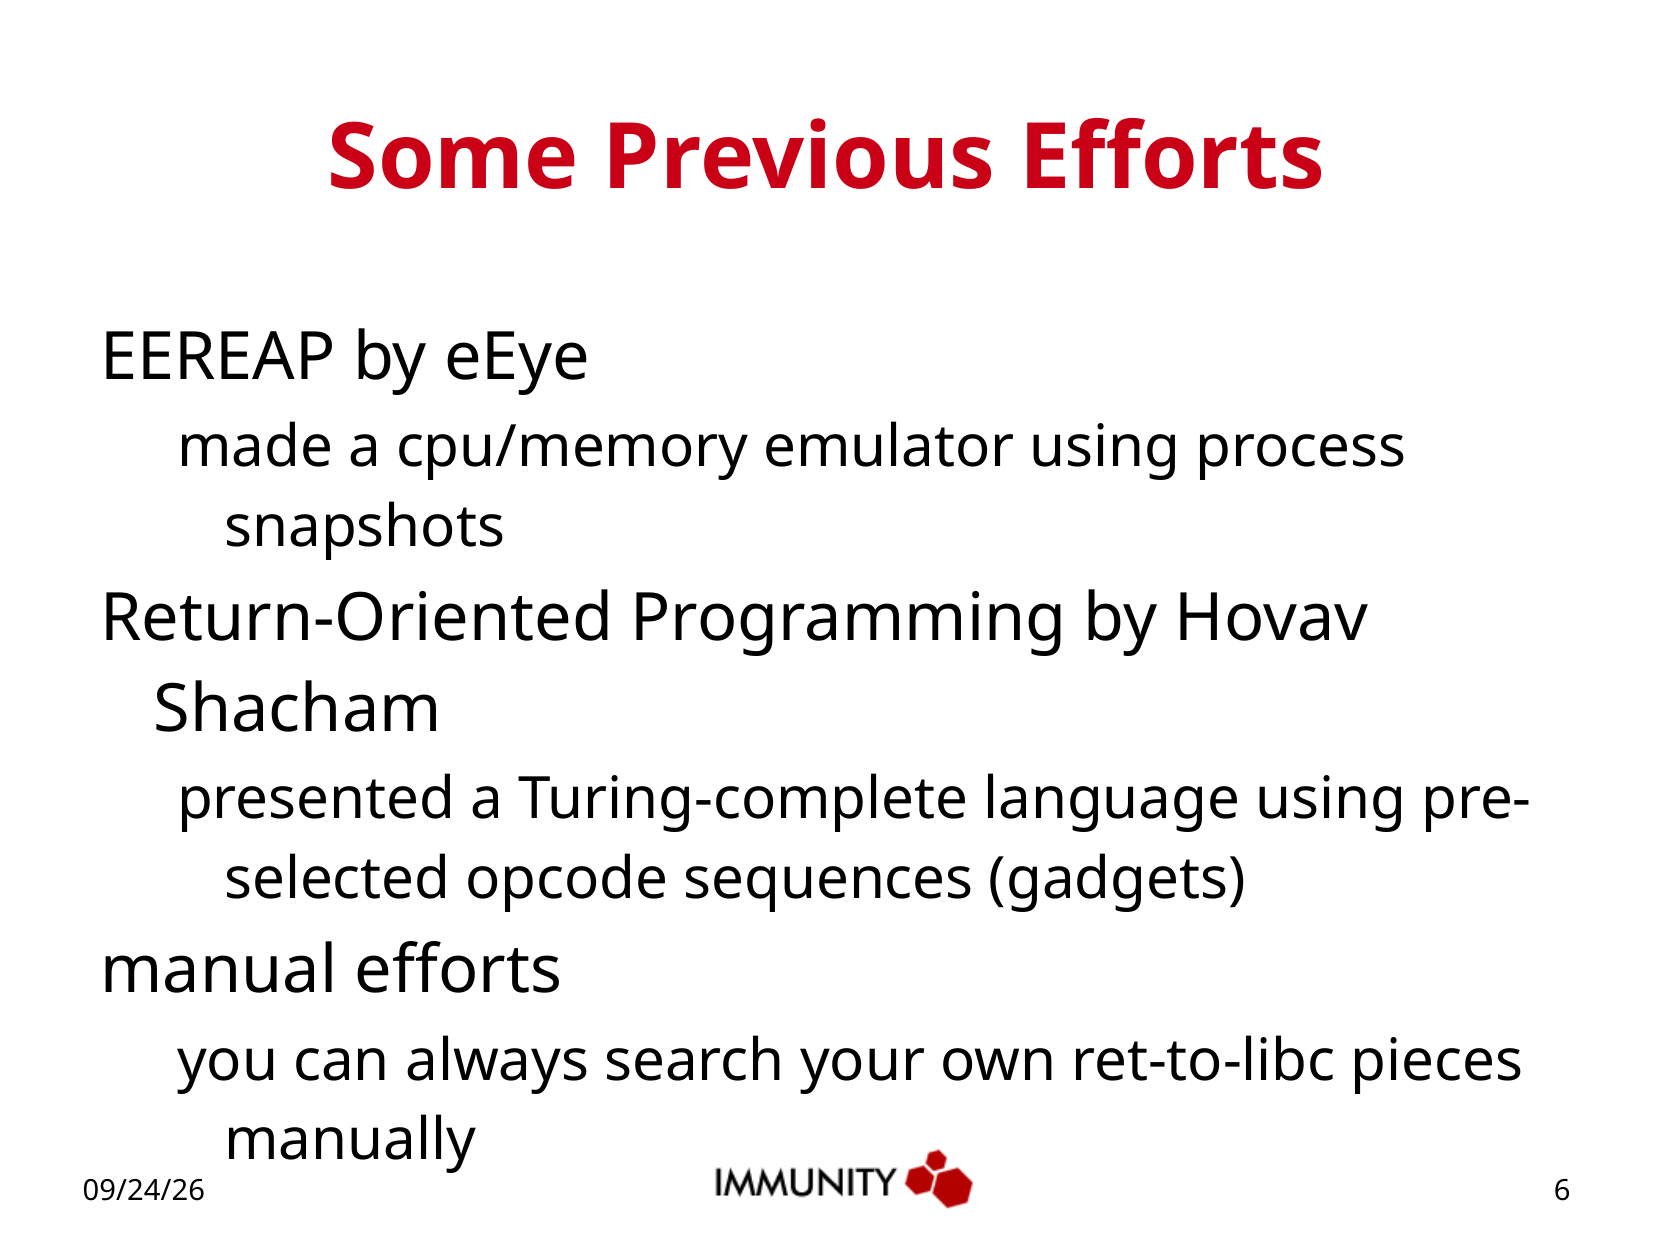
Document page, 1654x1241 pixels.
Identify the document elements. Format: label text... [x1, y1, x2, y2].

list EEREAP by eEye made a cpu/memory emulator using process snapshots Return-Oriented Programming by Hovav Shacham presented a Turing-complete language using pre-selected opcode sequences (gadgets) manual efforts you can always search your own ret-to-libc pieces manually [82, 307, 1571, 1112]
title Some Previous Efforts [82, 49, 1571, 257]
picture [694, 1130, 984, 1235]
